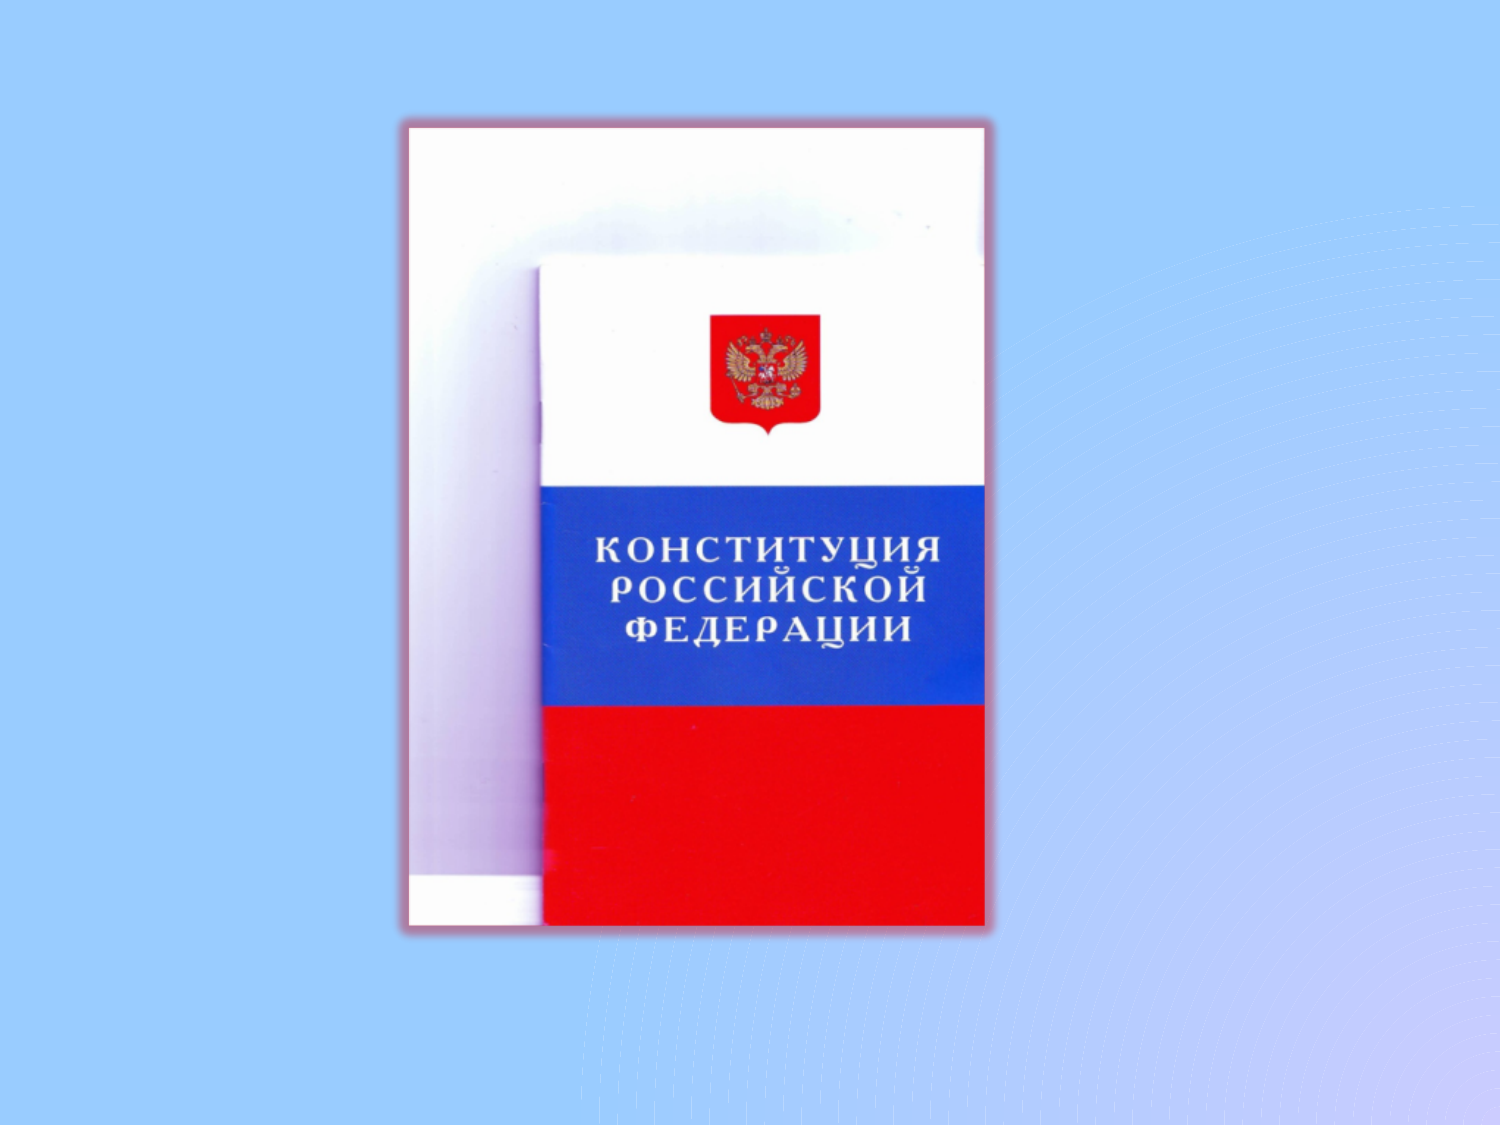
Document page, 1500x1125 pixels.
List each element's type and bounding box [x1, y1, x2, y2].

picture [384, 103, 1010, 952]
